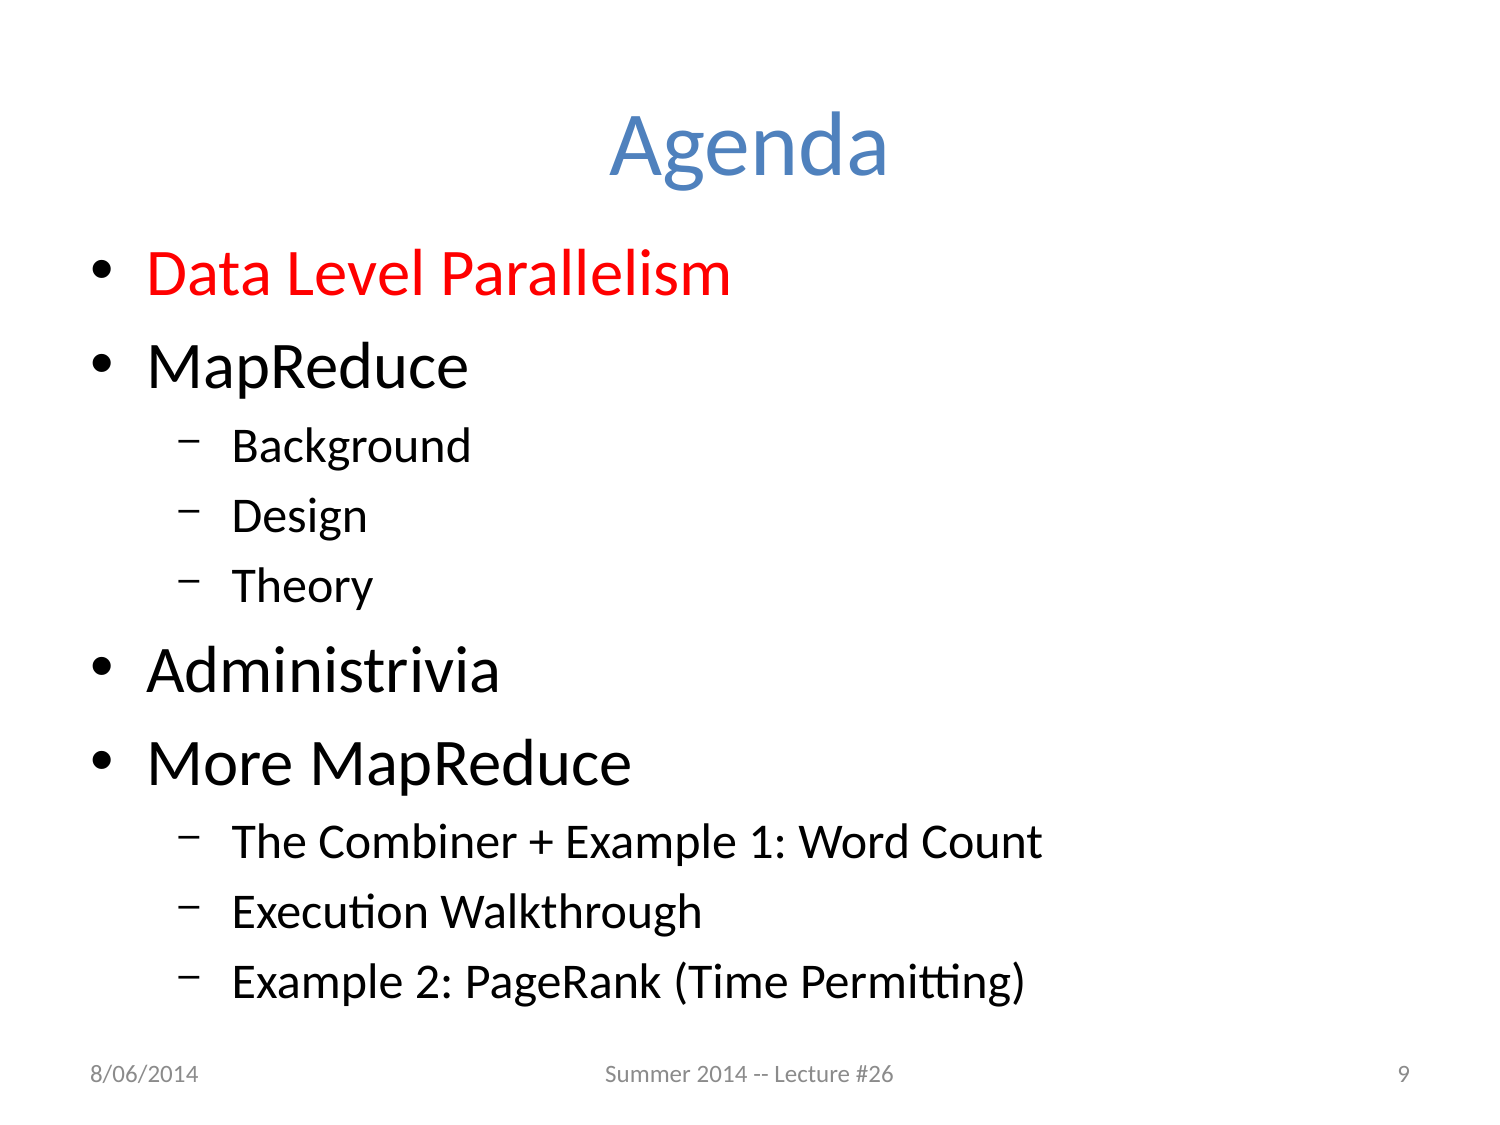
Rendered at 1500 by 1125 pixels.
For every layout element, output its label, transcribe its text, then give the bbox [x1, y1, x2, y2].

footer Summer 2014 -- Lecture #26 [512, 1042, 988, 1103]
slide_number 8/06/2014 [75, 1042, 425, 1103]
list Data Level Parallelism MapReduce Background Design Theory Administrivia More MapReduce The Combiner + Example 1: Word Count Execution Walkthrough Example 2: PageRank (Time Permitting) [75, 221, 1425, 1032]
slide_number <number> [1074, 1042, 1425, 1103]
title Agenda [75, 45, 1425, 221]
